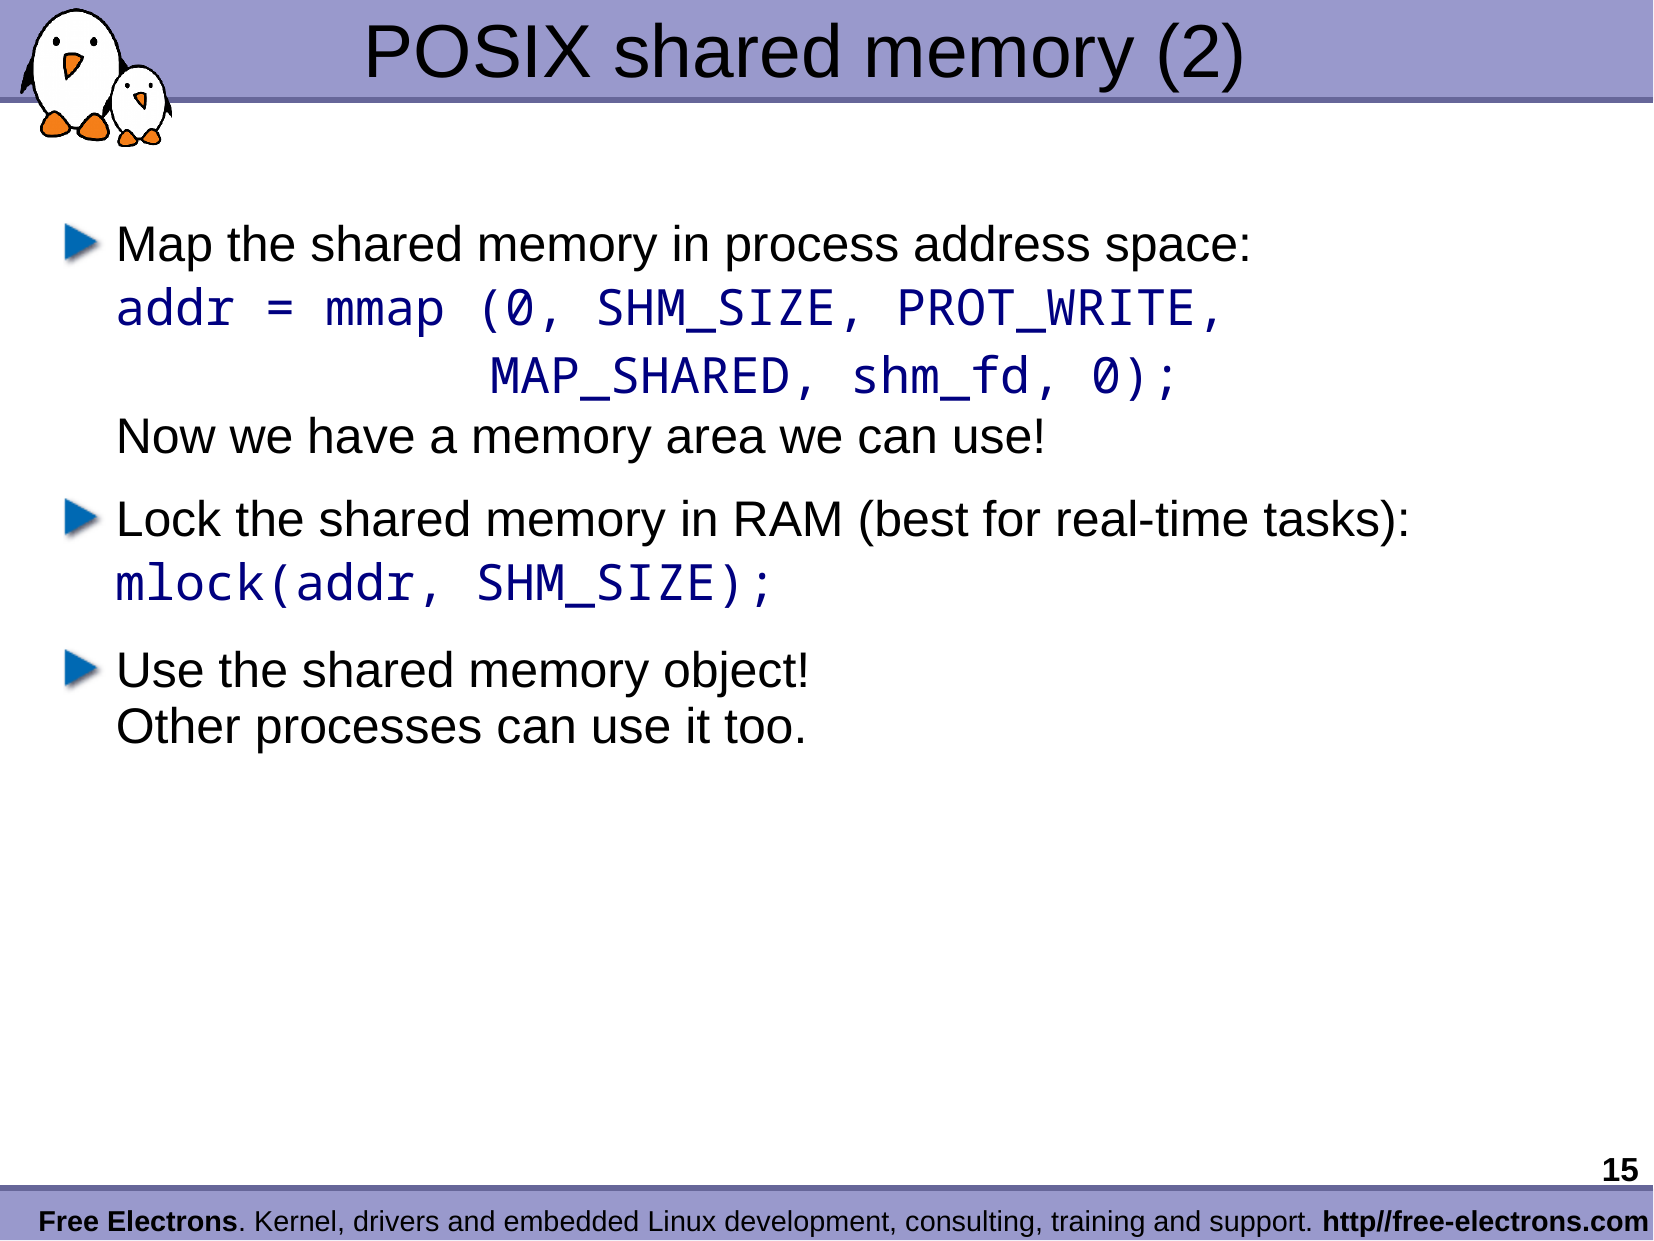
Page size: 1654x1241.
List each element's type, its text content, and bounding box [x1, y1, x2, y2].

list Map the shared memory in process address space: addr = mmap (0, SHM_SIZE, PROT_WRITE, MAP_SHARED, shm_fd, 0); Now we have a memory area we can use! Lock the shared memory in RAM (best for real-time tasks): mlock(addr, SHM_SIZE); Use the shared memory object! Other processes can use it too. [45, 216, 1584, 1066]
title POSIX shared memory (2) [60, 0, 1551, 103]
picture [20, 8, 172, 147]
